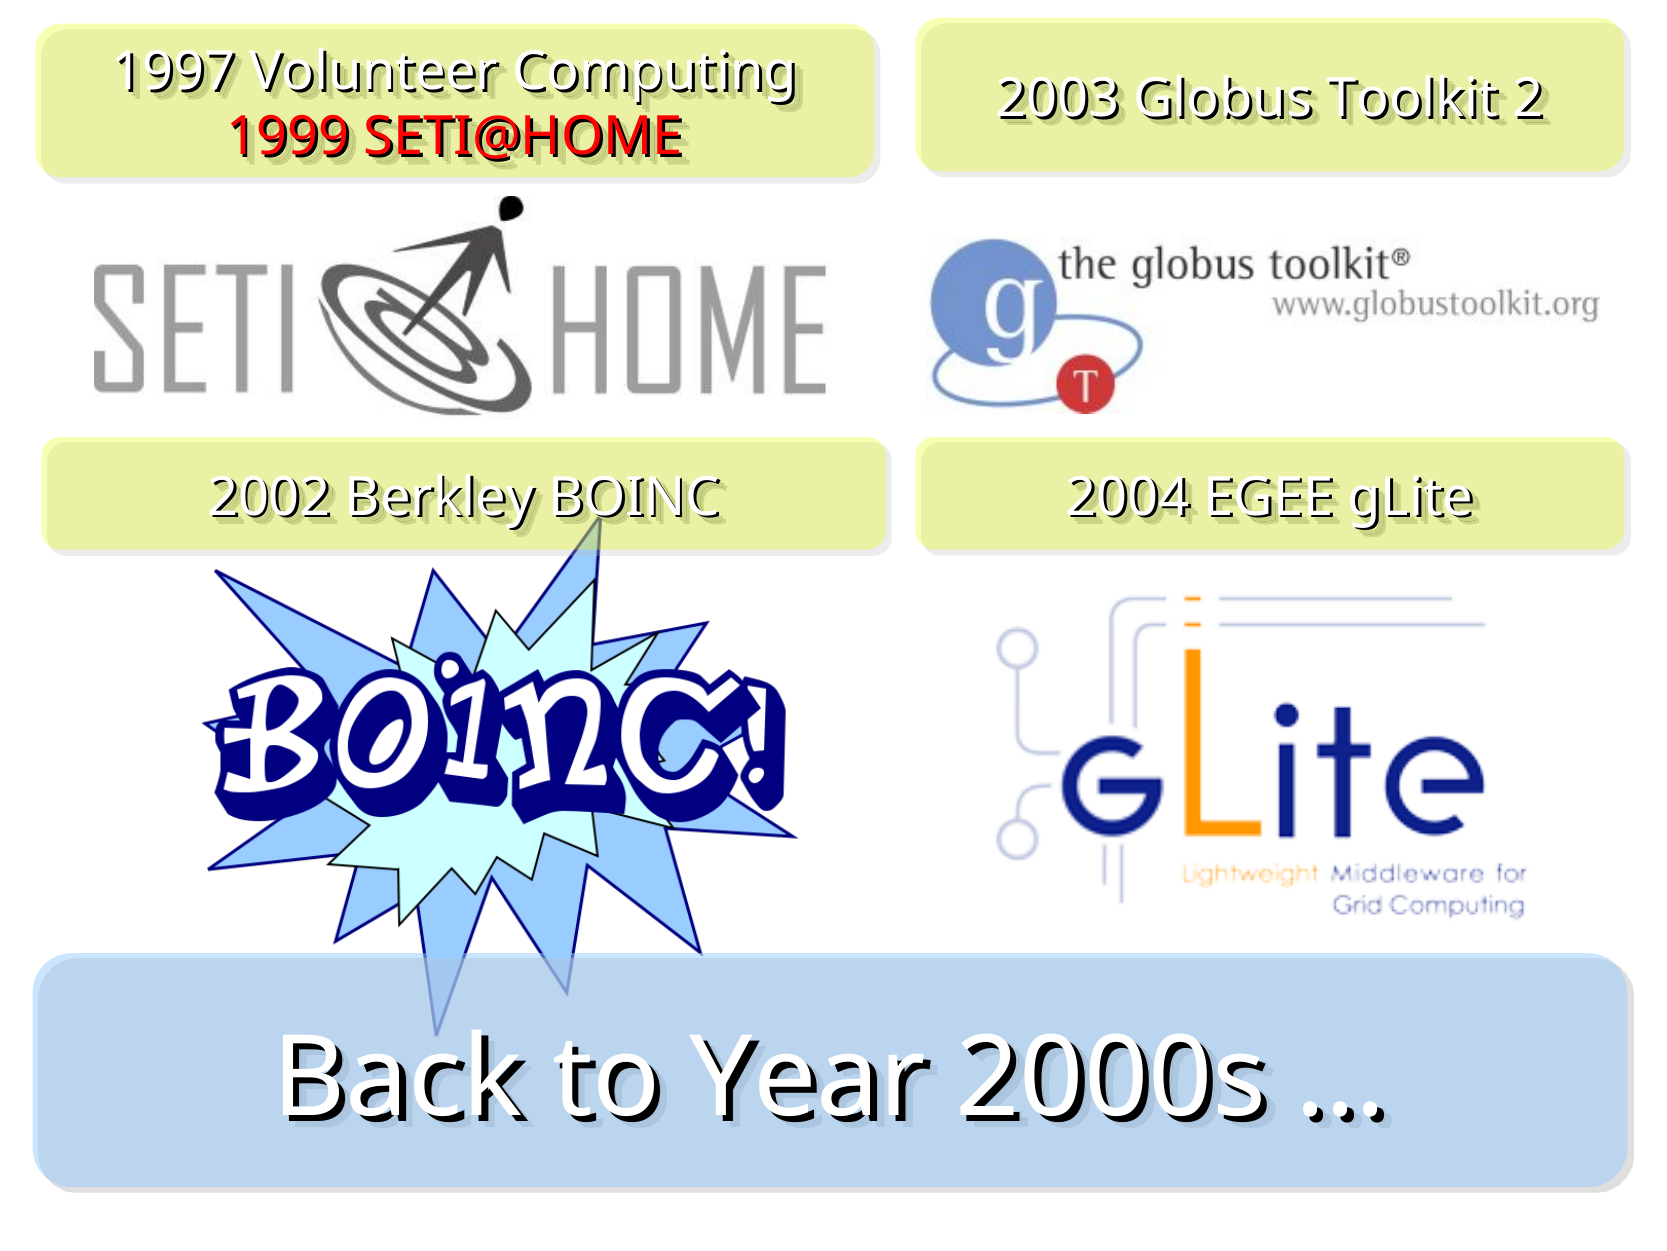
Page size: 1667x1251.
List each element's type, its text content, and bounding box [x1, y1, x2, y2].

text_box 2002 Berkley BOINC [41, 437, 886, 550]
text_box 2003 Globus Toolkit 2 [915, 17, 1625, 172]
picture [974, 581, 1551, 936]
text_box 2004 EGEE gLite [915, 437, 1625, 550]
text_box Back to Year 2000s ... [32, 953, 1628, 1188]
picture [926, 236, 1600, 414]
text_box 1997 Volunteer Computing 1999 SETI@HOME [35, 23, 875, 178]
picture [94, 196, 840, 420]
picture [202, 550, 799, 953]
